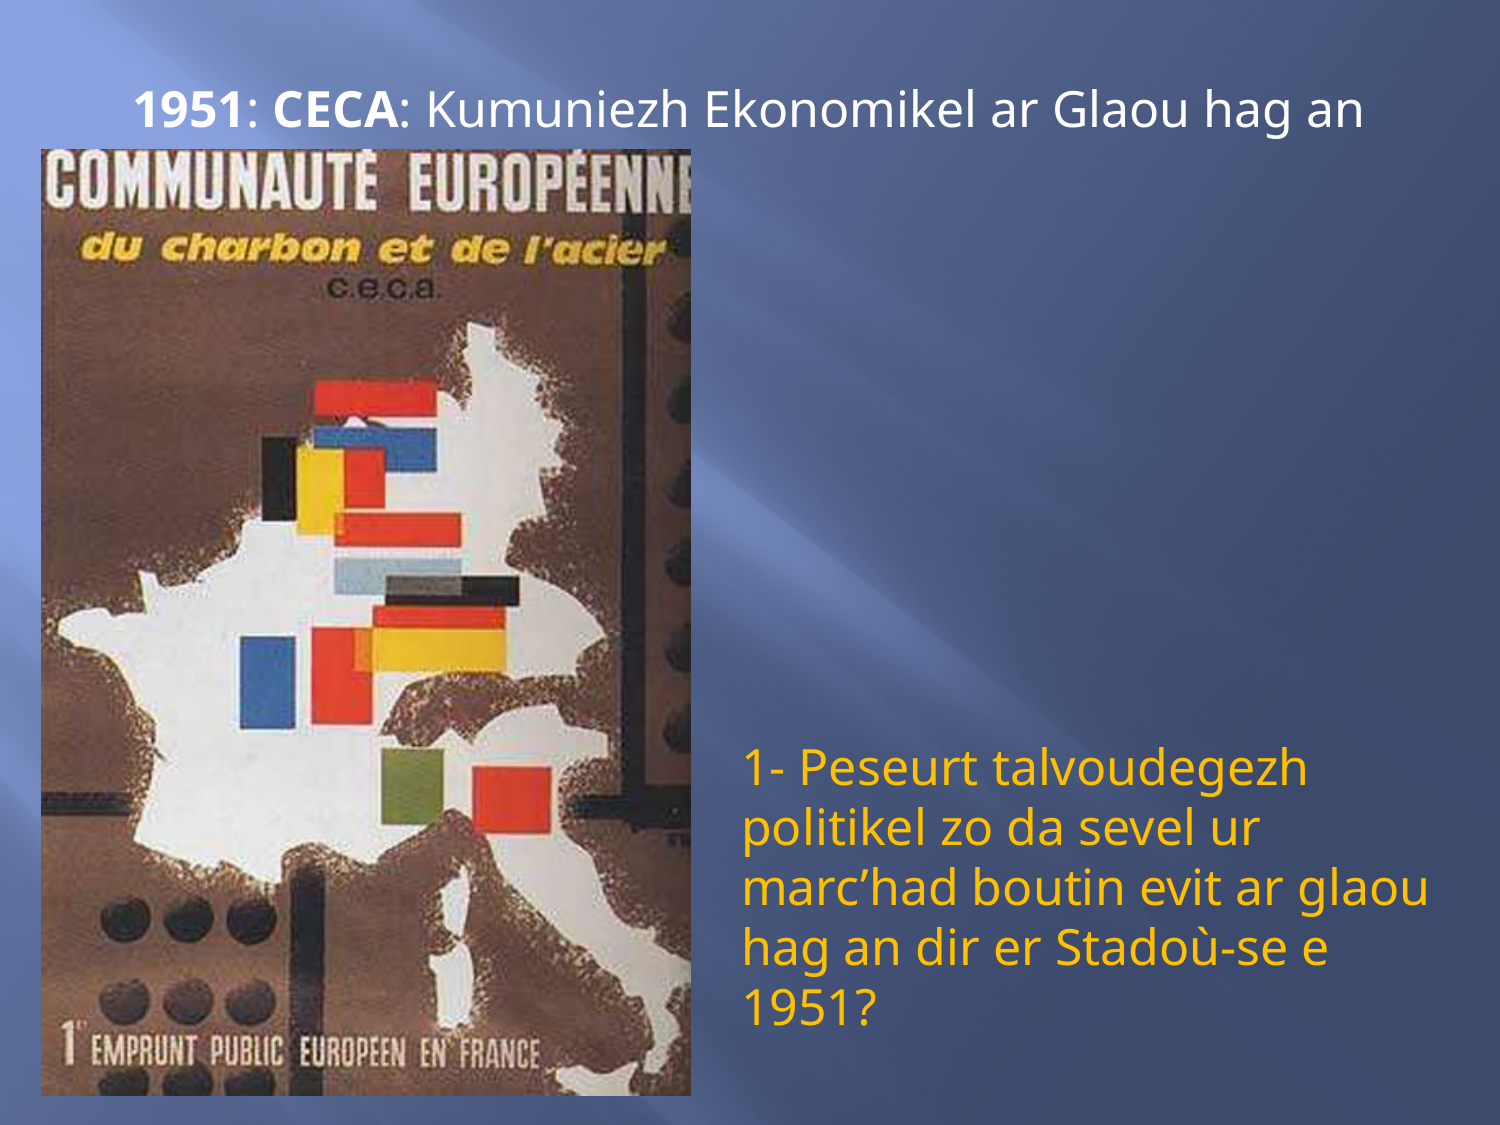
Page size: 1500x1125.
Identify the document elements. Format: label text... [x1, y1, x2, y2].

text_box 1951: CECA: Kumuniezh Ekonomikel ar Glaou hag an Dir. [117, 70, 1430, 147]
text_box 1- Peseurt talvoudegezh politikel zo da sevel ur marc’had boutin evit ar glaou hag an dir er Stadoù-se e 1951? [726, 727, 1483, 986]
picture [41, 149, 691, 1096]
